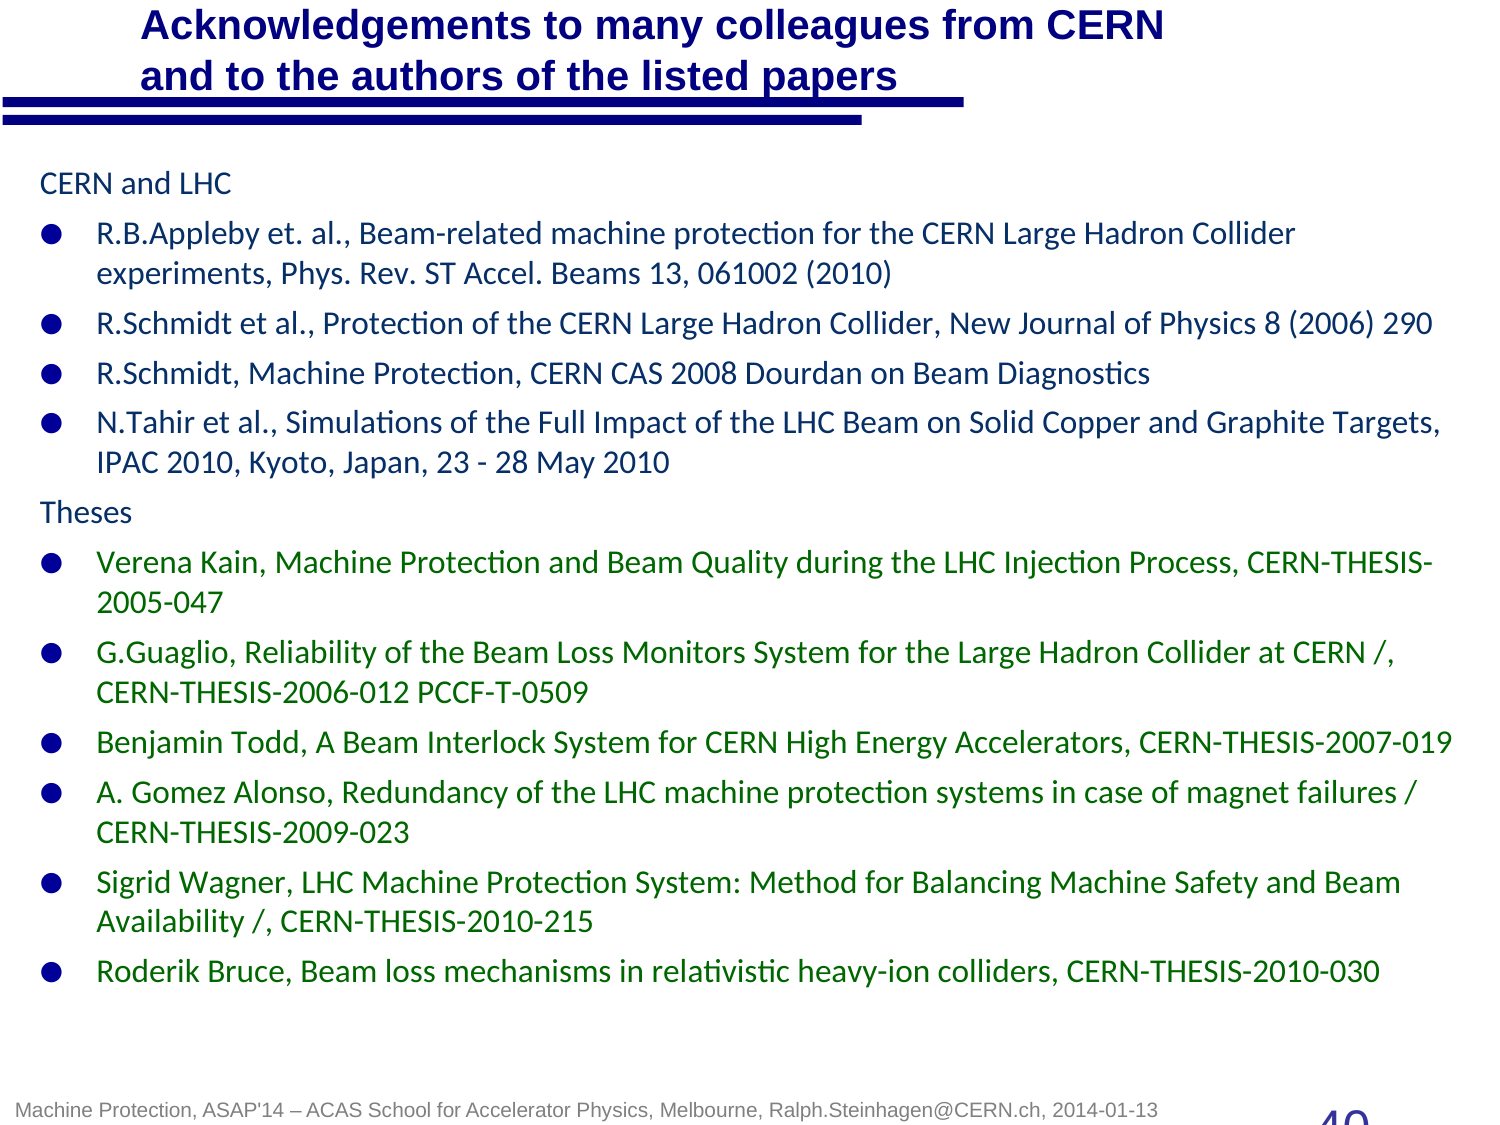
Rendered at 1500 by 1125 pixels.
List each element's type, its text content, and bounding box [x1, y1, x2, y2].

list CERN and LHC R.B.Appleby et. al., Beam-related machine protection for the CERN Large Hadron Collider experiments, Phys. Rev. ST Accel. Beams 13, 061002 (2010) R.Schmidt et al., Protection of the CERN Large Hadron Collider, New Journal of Physics 8 (2006) 290 R.Schmidt, Machine Protection, CERN CAS 2008 Dourdan on Beam Diagnostics N.Tahir et al., Simulations of the Full Impact of the LHC Beam on Solid Copper and Graphite Targets, IPAC 2010, Kyoto, Japan, 23 - 28 May 2010 Theses Verena Kain, Machine Protection and Beam Quality during the LHC Injection Process, CERN-THESIS-2005-047 G.Guaglio, Reliability of the Beam Loss Monitors System for the Large Hadron Collider at CERN /, CERN-THESIS-2006-012 PCCF-T-0509 Benjamin Todd, A Beam Interlock System for CERN High Energy Accelerators, CERN-THESIS-2007-019 A. Gomez Alonso, Redundancy of the LHC machine protection systems in case of magnet failures / CERN-THESIS-2009-023 Sigrid Wagner, LHC Machine Protection System: Method for Balancing Machine Safety and Beam Availability /, CERN-THESIS-2010-215 Roderik Bruce, Beam loss mechanisms in relativistic heavy-ion colliders, CERN-THESIS-2010-030 [24, 153, 1475, 986]
title Acknowledgements to many colleagues from CERN and to the authors of the listed papers [125, 0, 1500, 97]
slide_number <number> [1299, 1087, 1500, 1125]
